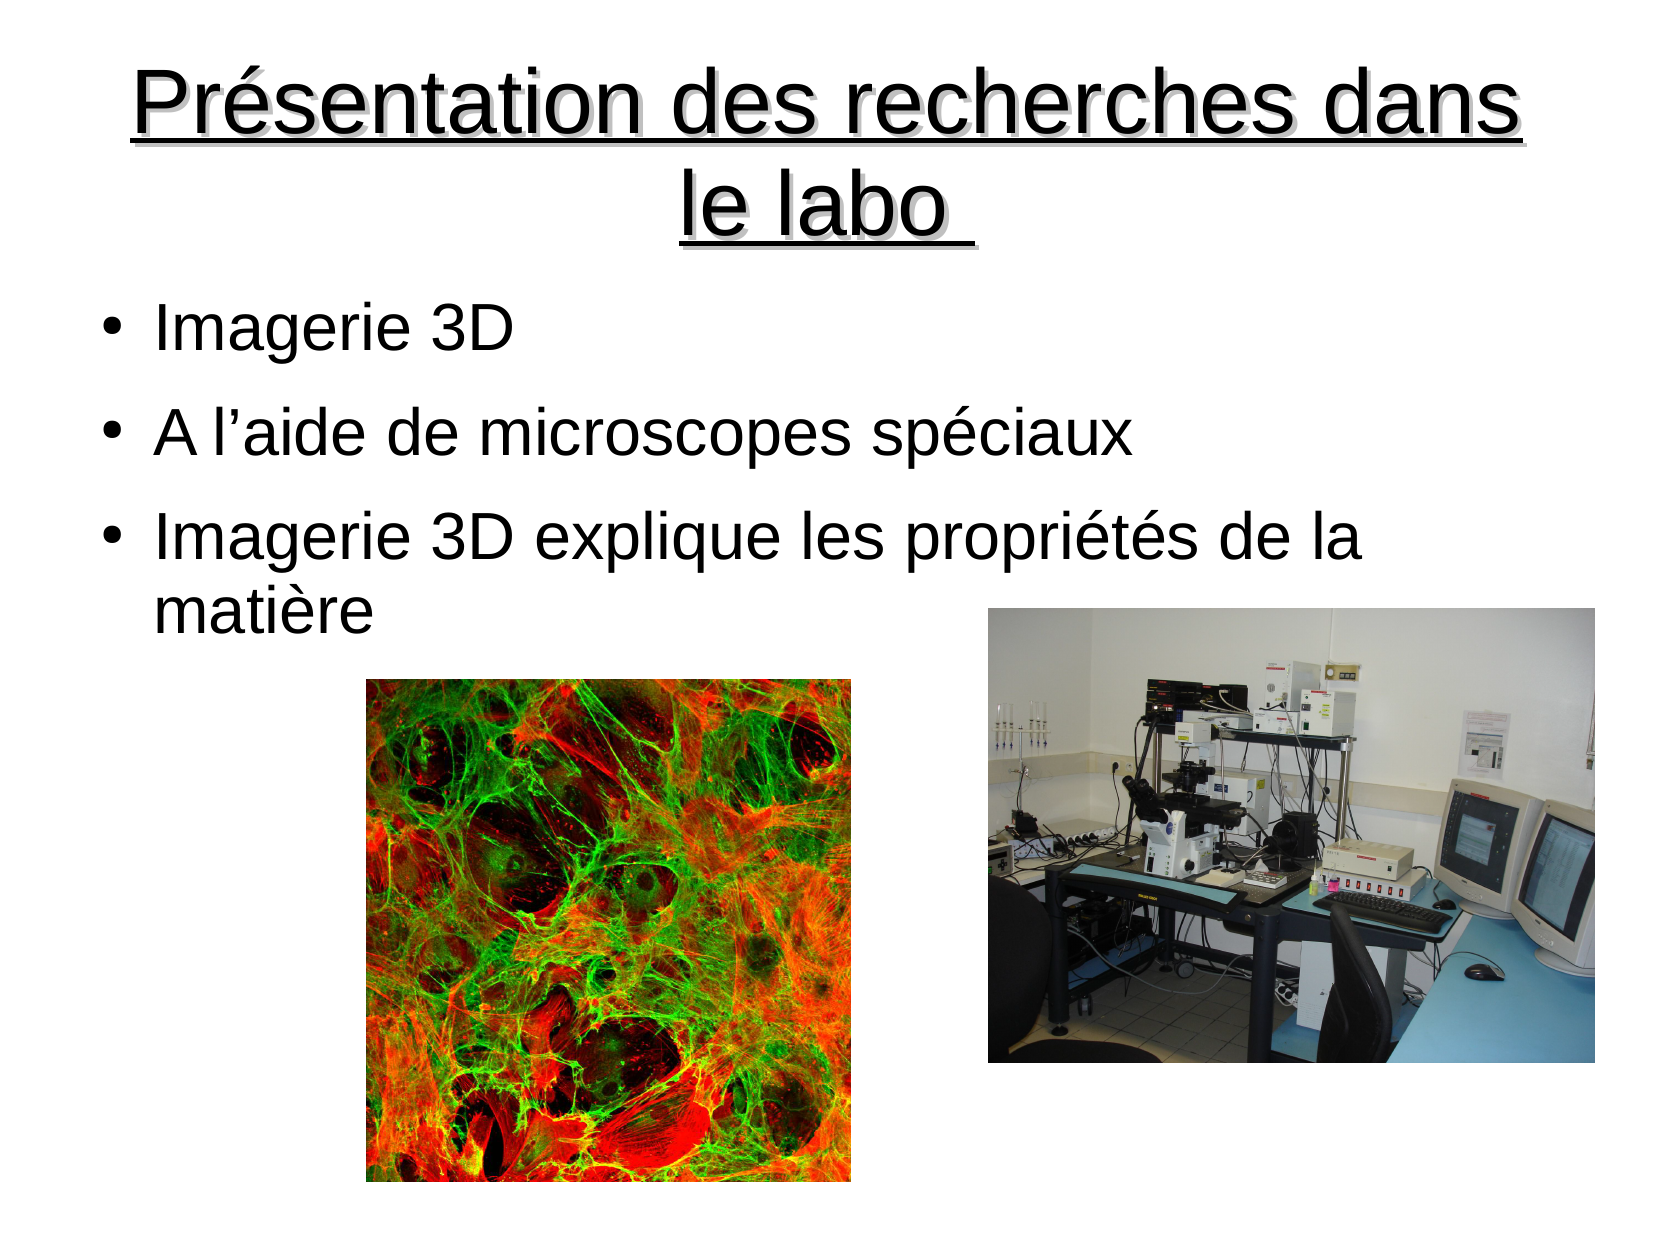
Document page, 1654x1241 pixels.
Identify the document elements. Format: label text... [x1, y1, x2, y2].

picture [366, 679, 851, 1182]
title Présentation des recherches dans le labo [82, 49, 1571, 257]
picture [988, 608, 1595, 1063]
list Imagerie 3D A l’aide de microscopes spéciaux Imagerie 3D explique les propriétés de la matière [82, 290, 1571, 1010]
